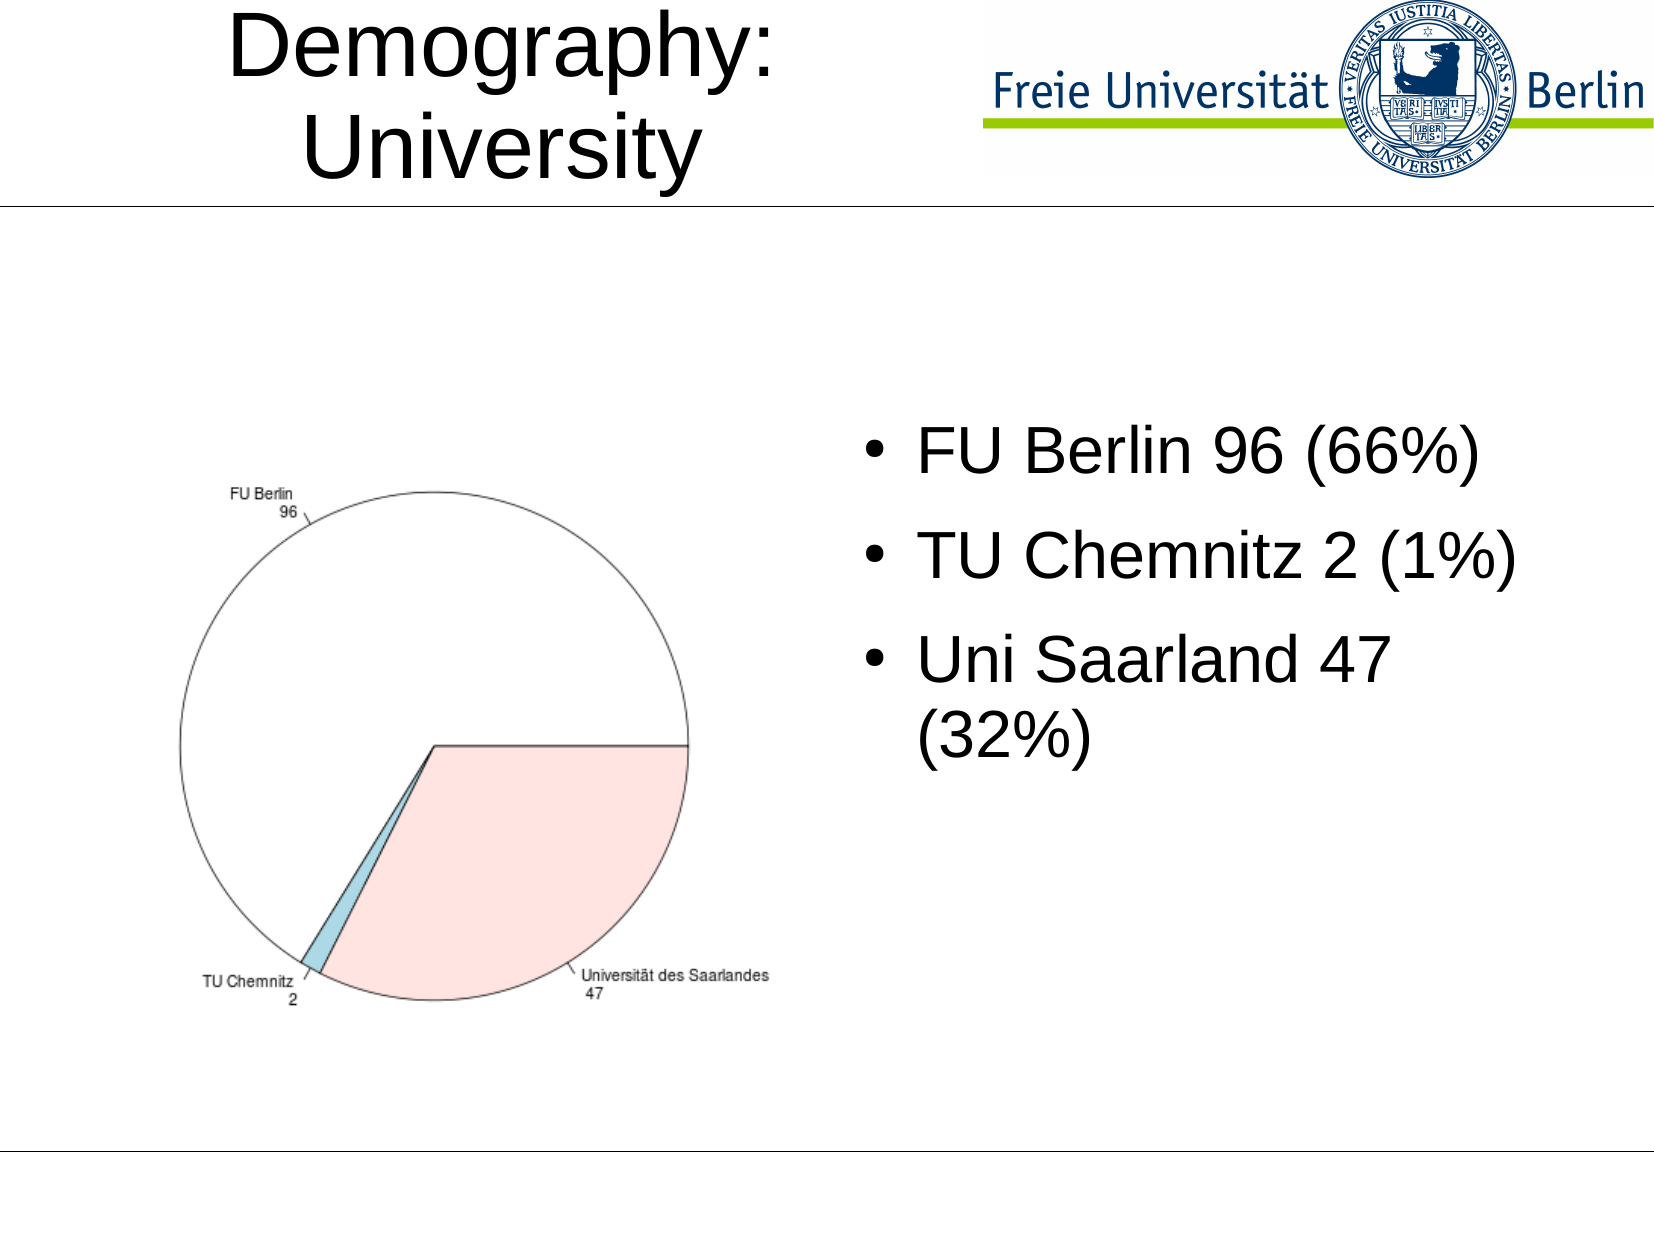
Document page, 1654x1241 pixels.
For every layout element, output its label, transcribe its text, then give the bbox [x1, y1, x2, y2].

title Demography: University [29, 0, 975, 199]
list FU Berlin 96 (66%) TU Chemnitz 2 (1%) Uni Saarland 47 (32%) [845, 413, 1572, 1232]
picture [71, 383, 798, 1111]
picture [983, 0, 1654, 178]
